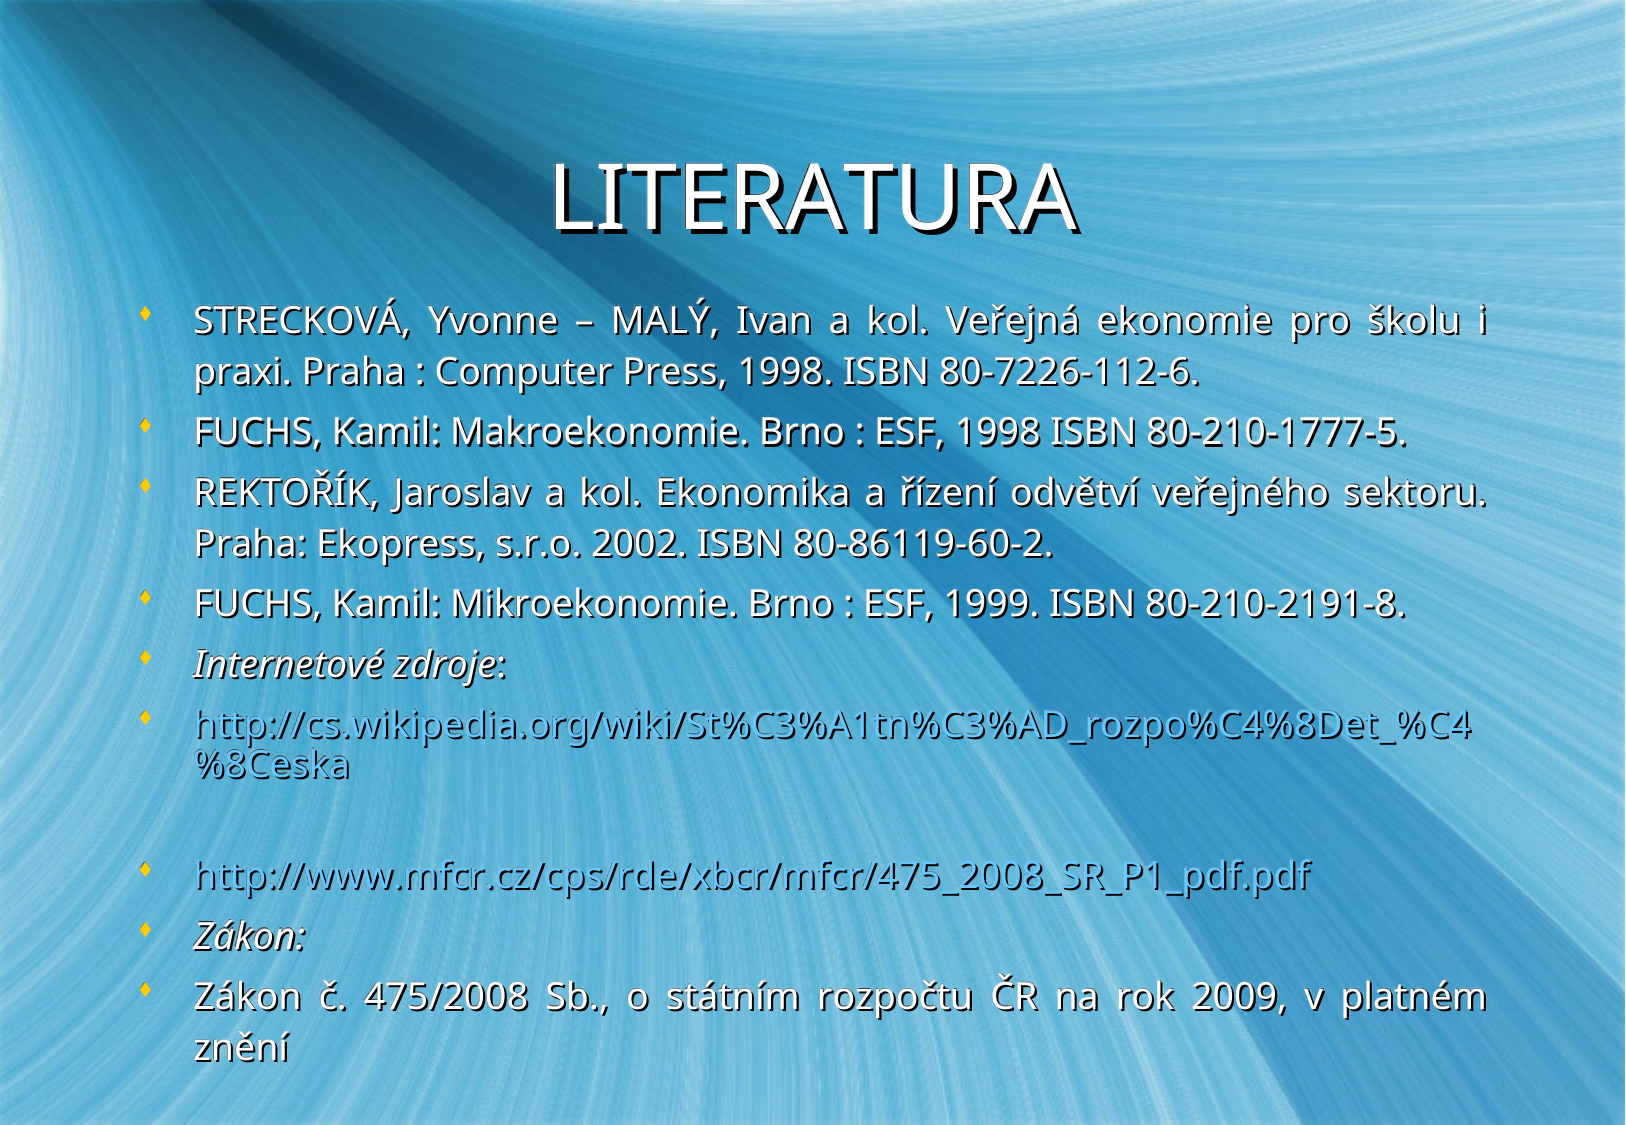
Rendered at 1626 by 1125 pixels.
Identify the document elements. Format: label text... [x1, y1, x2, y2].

list STRECKOVÁ, Yvonne – MALÝ, Ivan a kol. Veřejná ekonomie pro školu i praxi. Praha : Computer Press, 1998. ISBN 80-7226-112-6. FUCHS, Kamil: Makroekonomie. Brno : ESF, 1998 ISBN 80-210-1777-5. REKTOŘÍK, Jaroslav a kol. Ekonomika a řízení odvětví veřejného sektoru. Praha: Ekopress, s.r.o. 2002. ISBN 80-86119-60-2. FUCHS, Kamil: Mikroekonomie. Brno : ESF, 1999. ISBN 80-210-2191-8. Internetové zdroje: http://cs.wikipedia.org/wiki/St%C3%A1tn%C3%AD_rozpo%C4%8Det_%C4%8Ceska http://www.mfcr.cz/cps/rde/xbcr/mfcr/475_2008_SR_P1_pdf.pdf Zákon: Zákon č. 475/2008 Sb., o státním rozpočtu ČR na rok 2009, v platném znění [121, 324, 1504, 1001]
title LITERATURA [121, 99, 1504, 288]
picture [0, 0, 1626, 1125]
